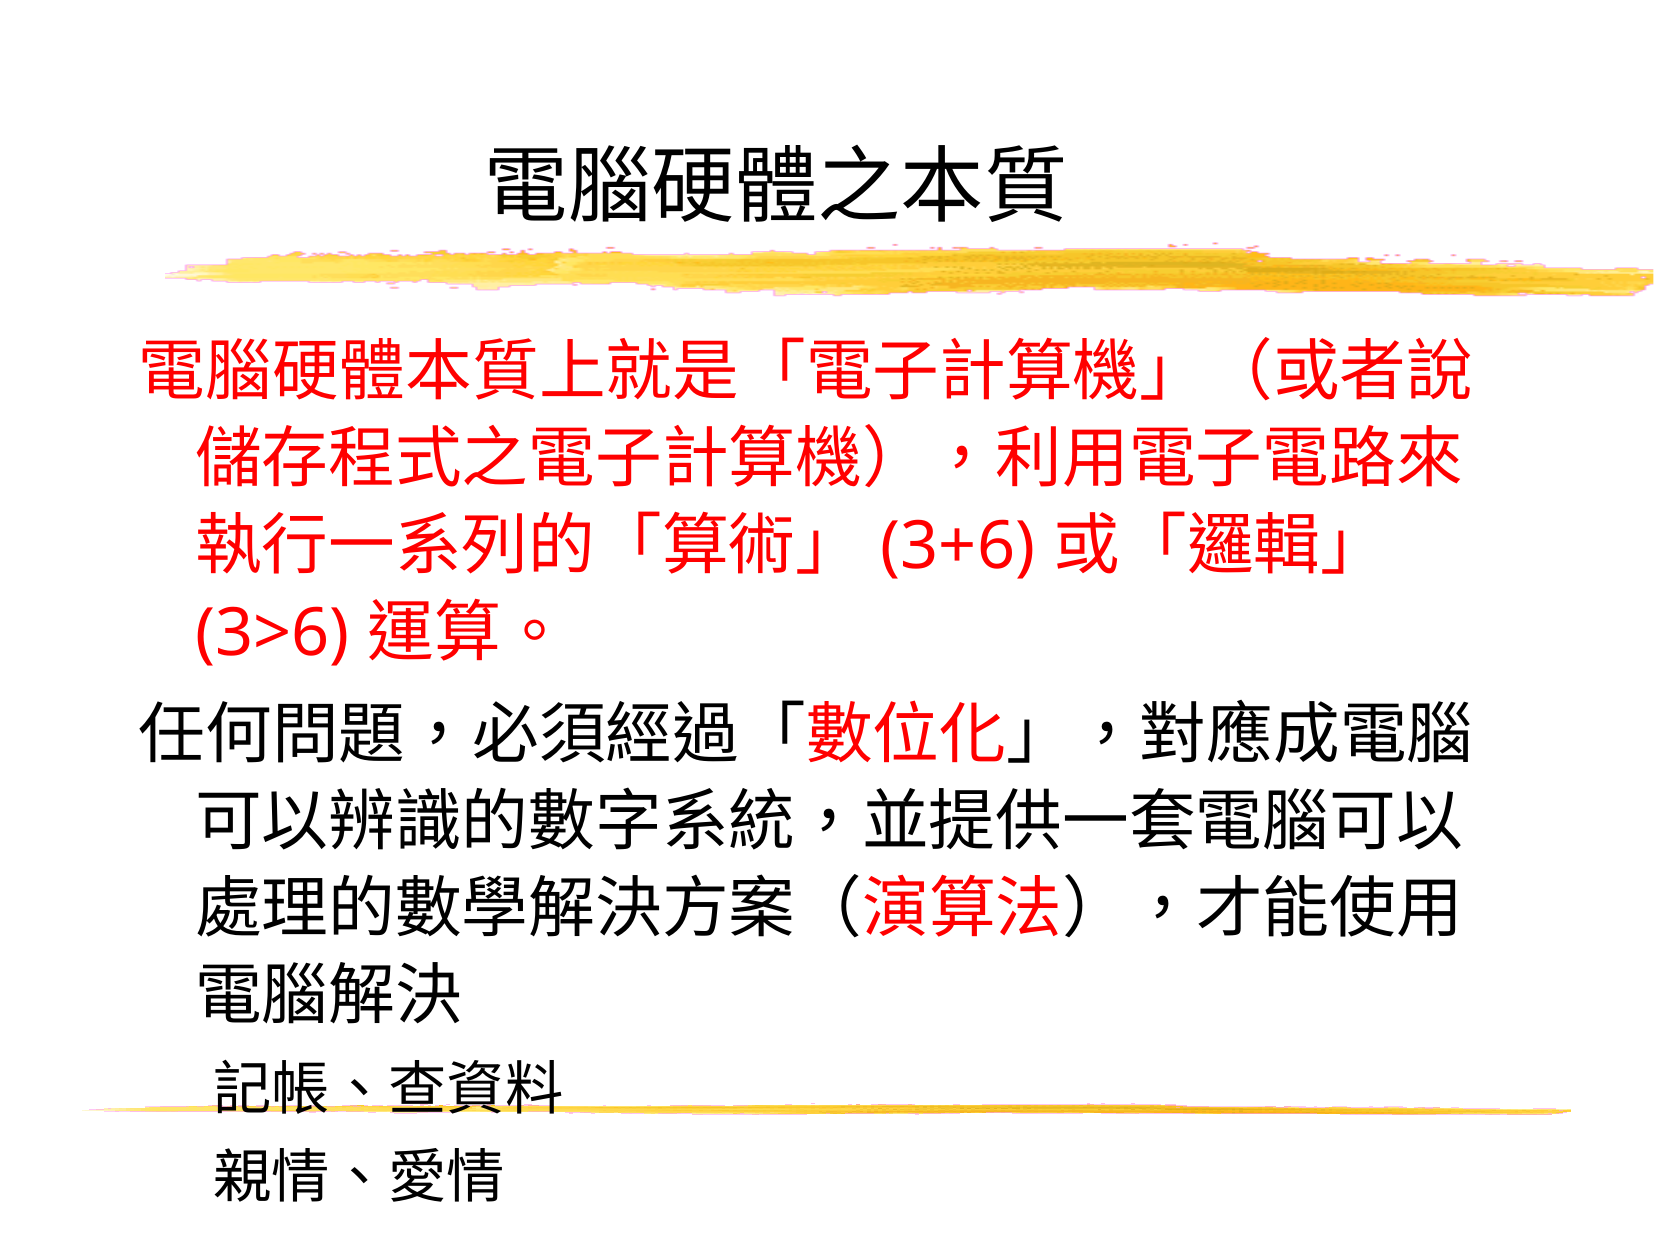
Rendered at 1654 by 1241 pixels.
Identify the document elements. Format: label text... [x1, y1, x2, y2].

picture [246, 1102, 265, 1108]
picture [222, 1102, 232, 1107]
picture [165, 237, 1654, 308]
list 電腦硬體本質上就是「電子計算機」（或者說儲存程式之電子計算機），利用電子電路來執行一系列的「算術」(3+6)或「邏輯」(3>6)運算。 任何問題，必須經過「數位化」，對應成電腦可以辨識的數字系統，並提供一套電腦可以處理的數學解決方案（演算法），才能使用電腦解決 記帳、查資料 親情、愛情 [124, 316, 1530, 1077]
picture [82, 1102, 1571, 1117]
title 電腦硬體之本質 [73, 25, 1479, 249]
